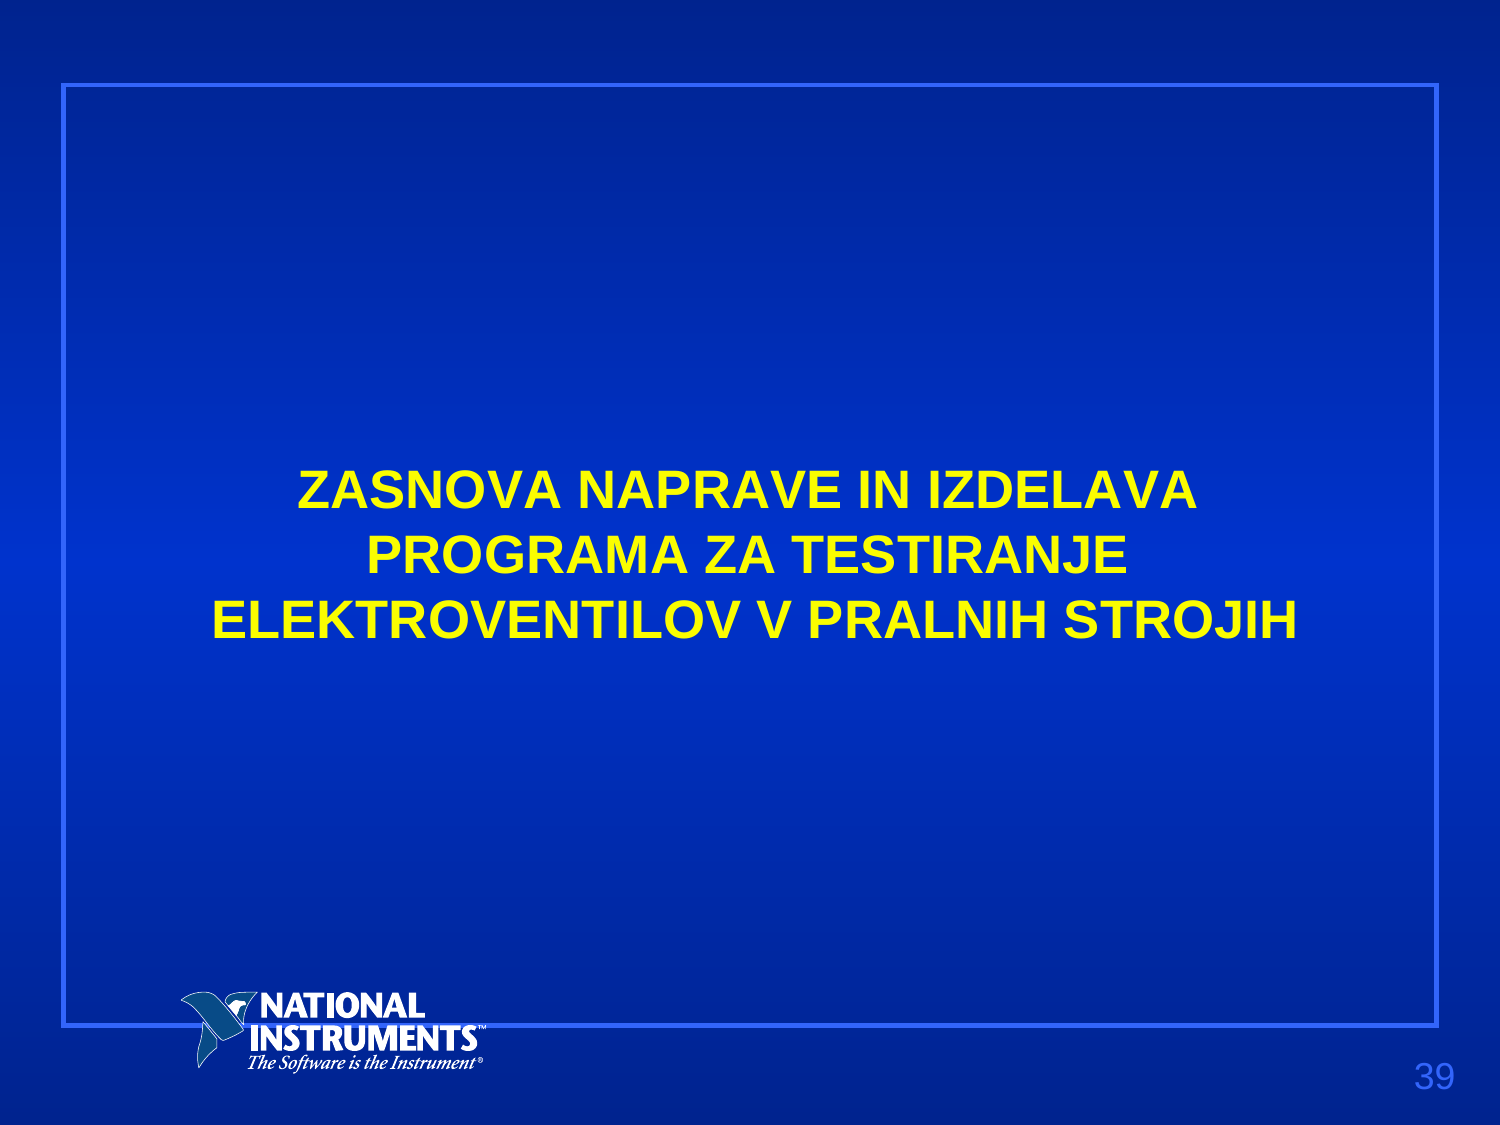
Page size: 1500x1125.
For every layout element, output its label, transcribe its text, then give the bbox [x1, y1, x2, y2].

text_box ZASNOVA NAPRAVE IN IZDELAVA PROGRAMA ZA TESTIRANJE ELEKTROVENTILOV V PRALNIH STROJIH [5, 481, 1500, 622]
